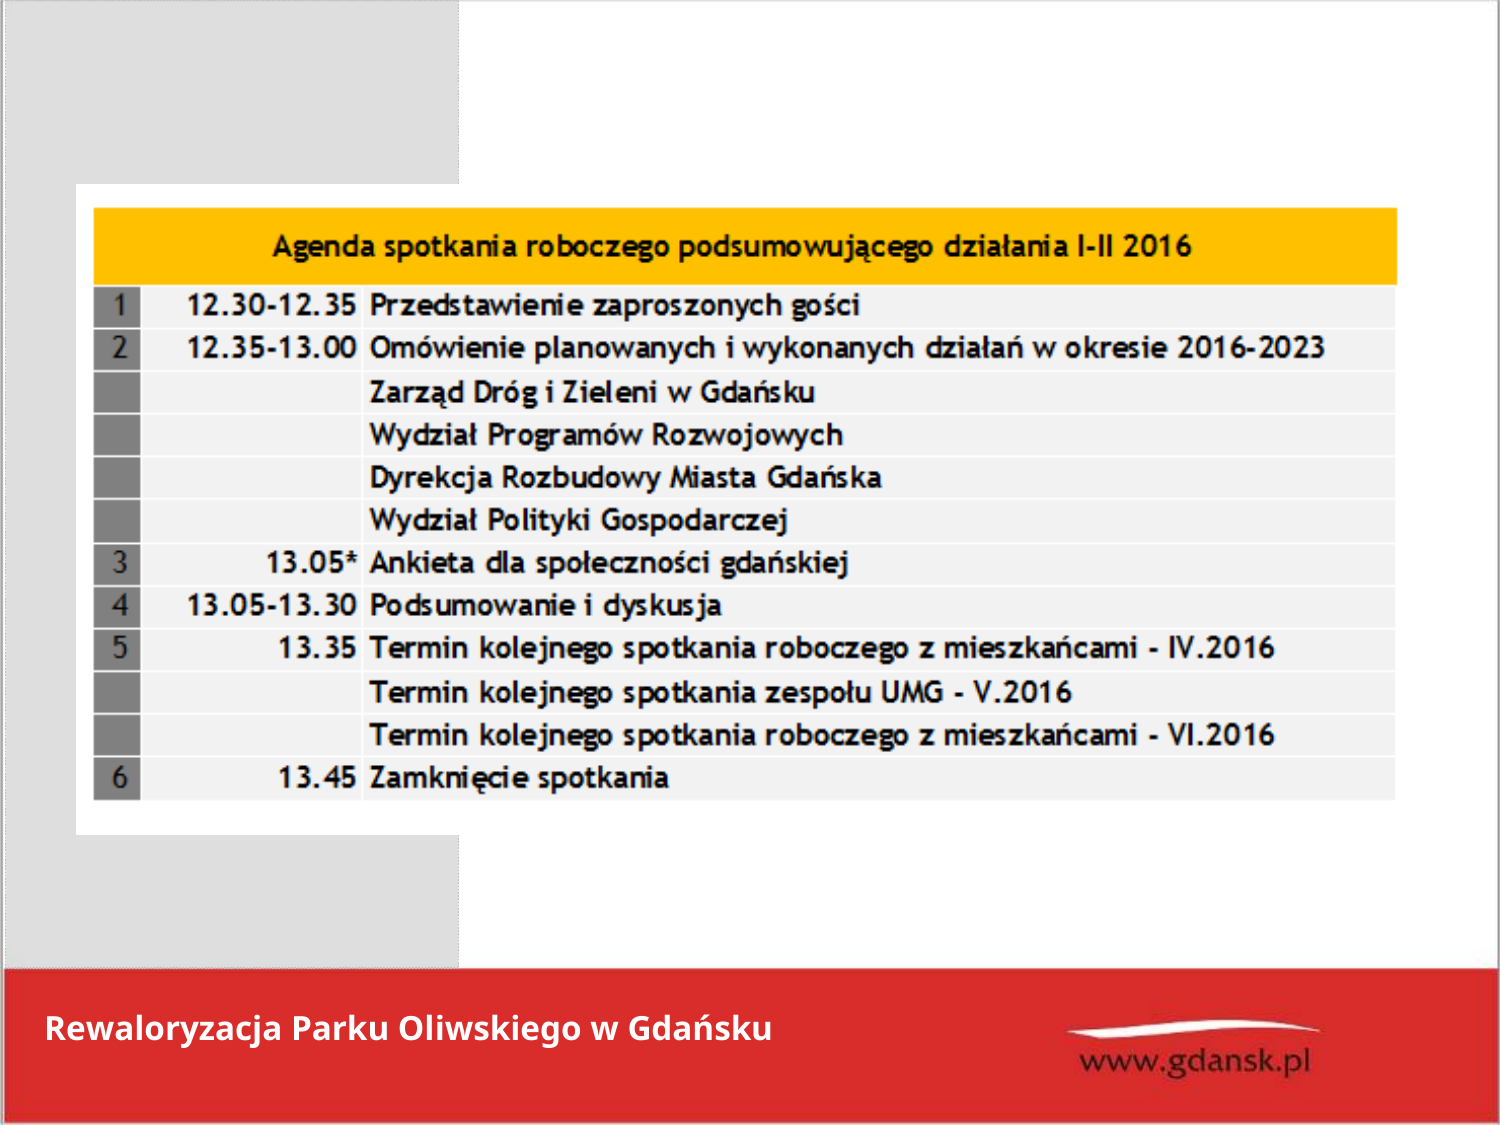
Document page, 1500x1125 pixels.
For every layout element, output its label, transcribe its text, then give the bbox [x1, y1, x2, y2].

text_box Rewaloryzacja Parku Oliwskiego w Gdańsku [29, 999, 1034, 1106]
text_box [5, 0, 459, 969]
picture [0, 0, 1500, 1125]
